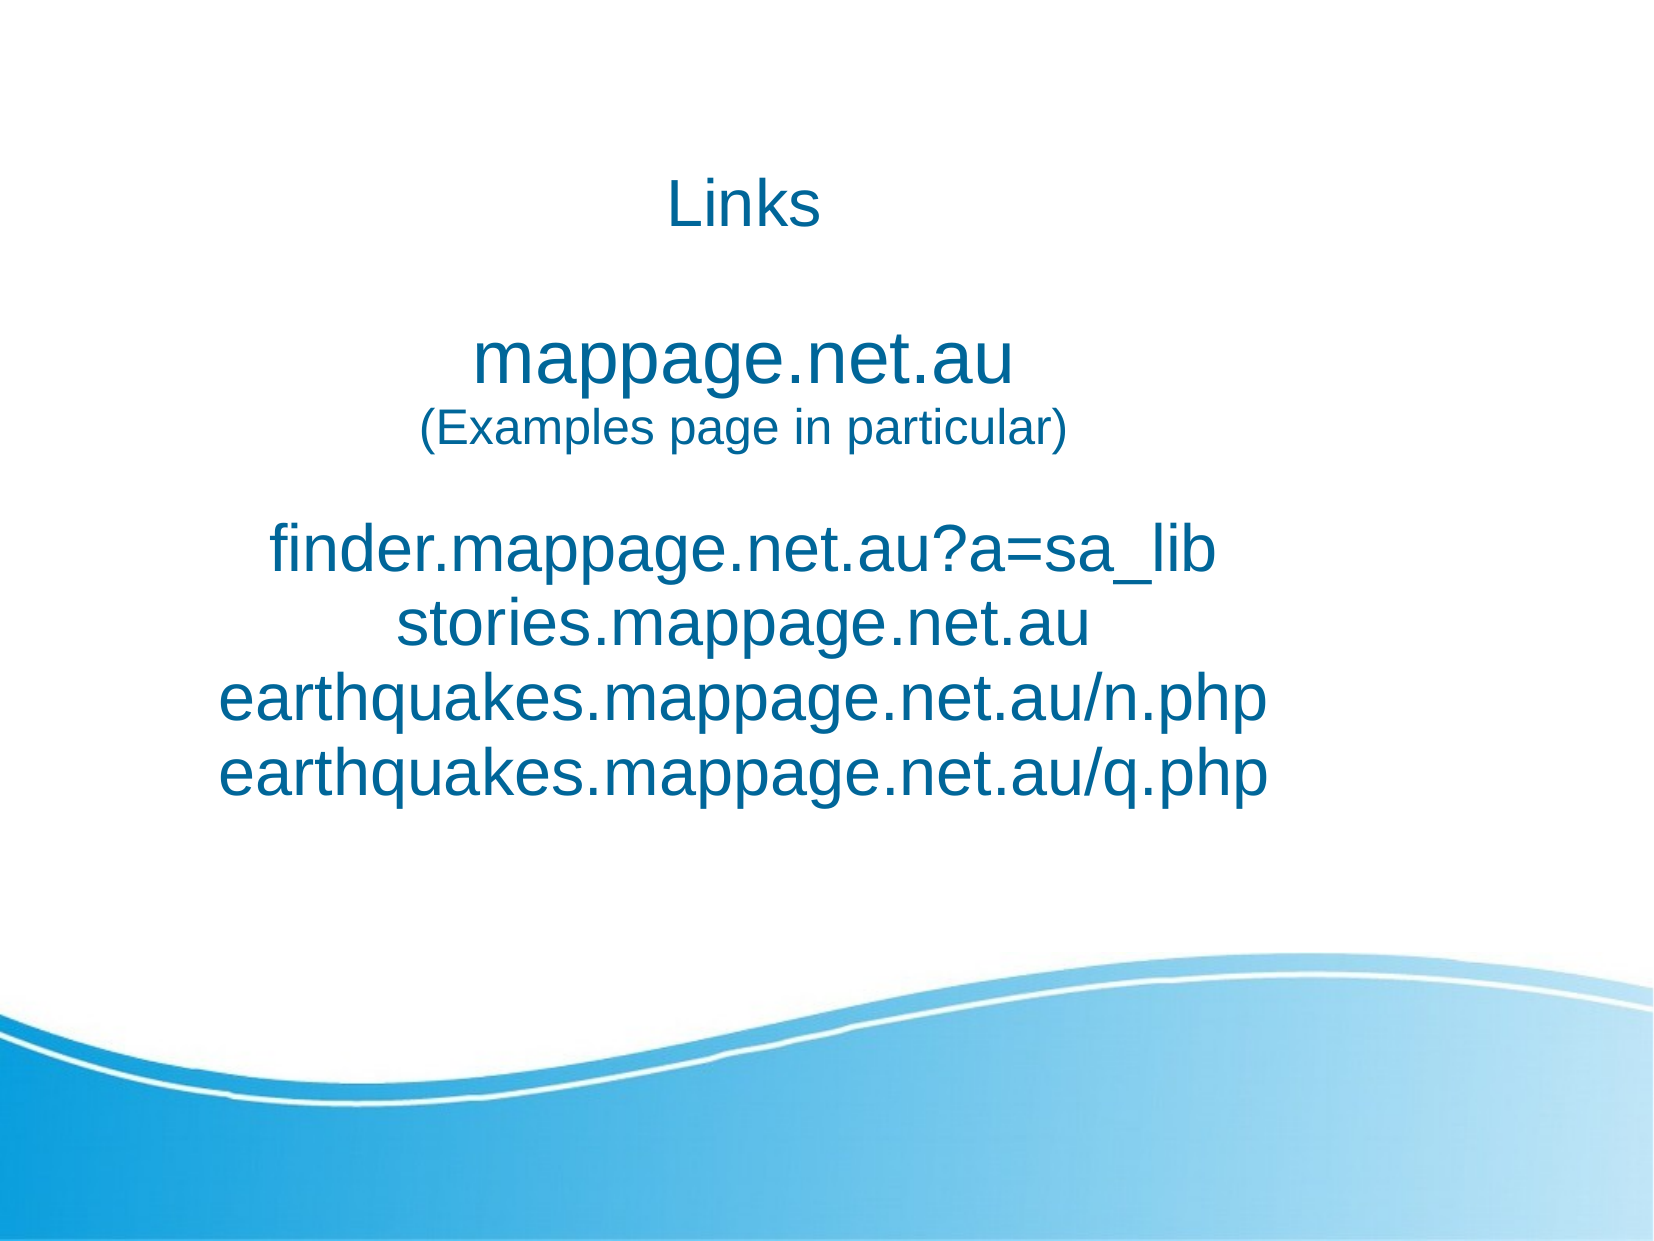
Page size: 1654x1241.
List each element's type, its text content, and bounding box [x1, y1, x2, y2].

picture [0, 952, 1654, 1241]
title Links mappage.net.au (Examples page in particular) finder.mappage.net.au?a=sa_lib stories.mappage.net.au earthquakes.mappage.net.au/n.php earthquakes.mappage.net.au/q.php [0, 165, 1489, 810]
